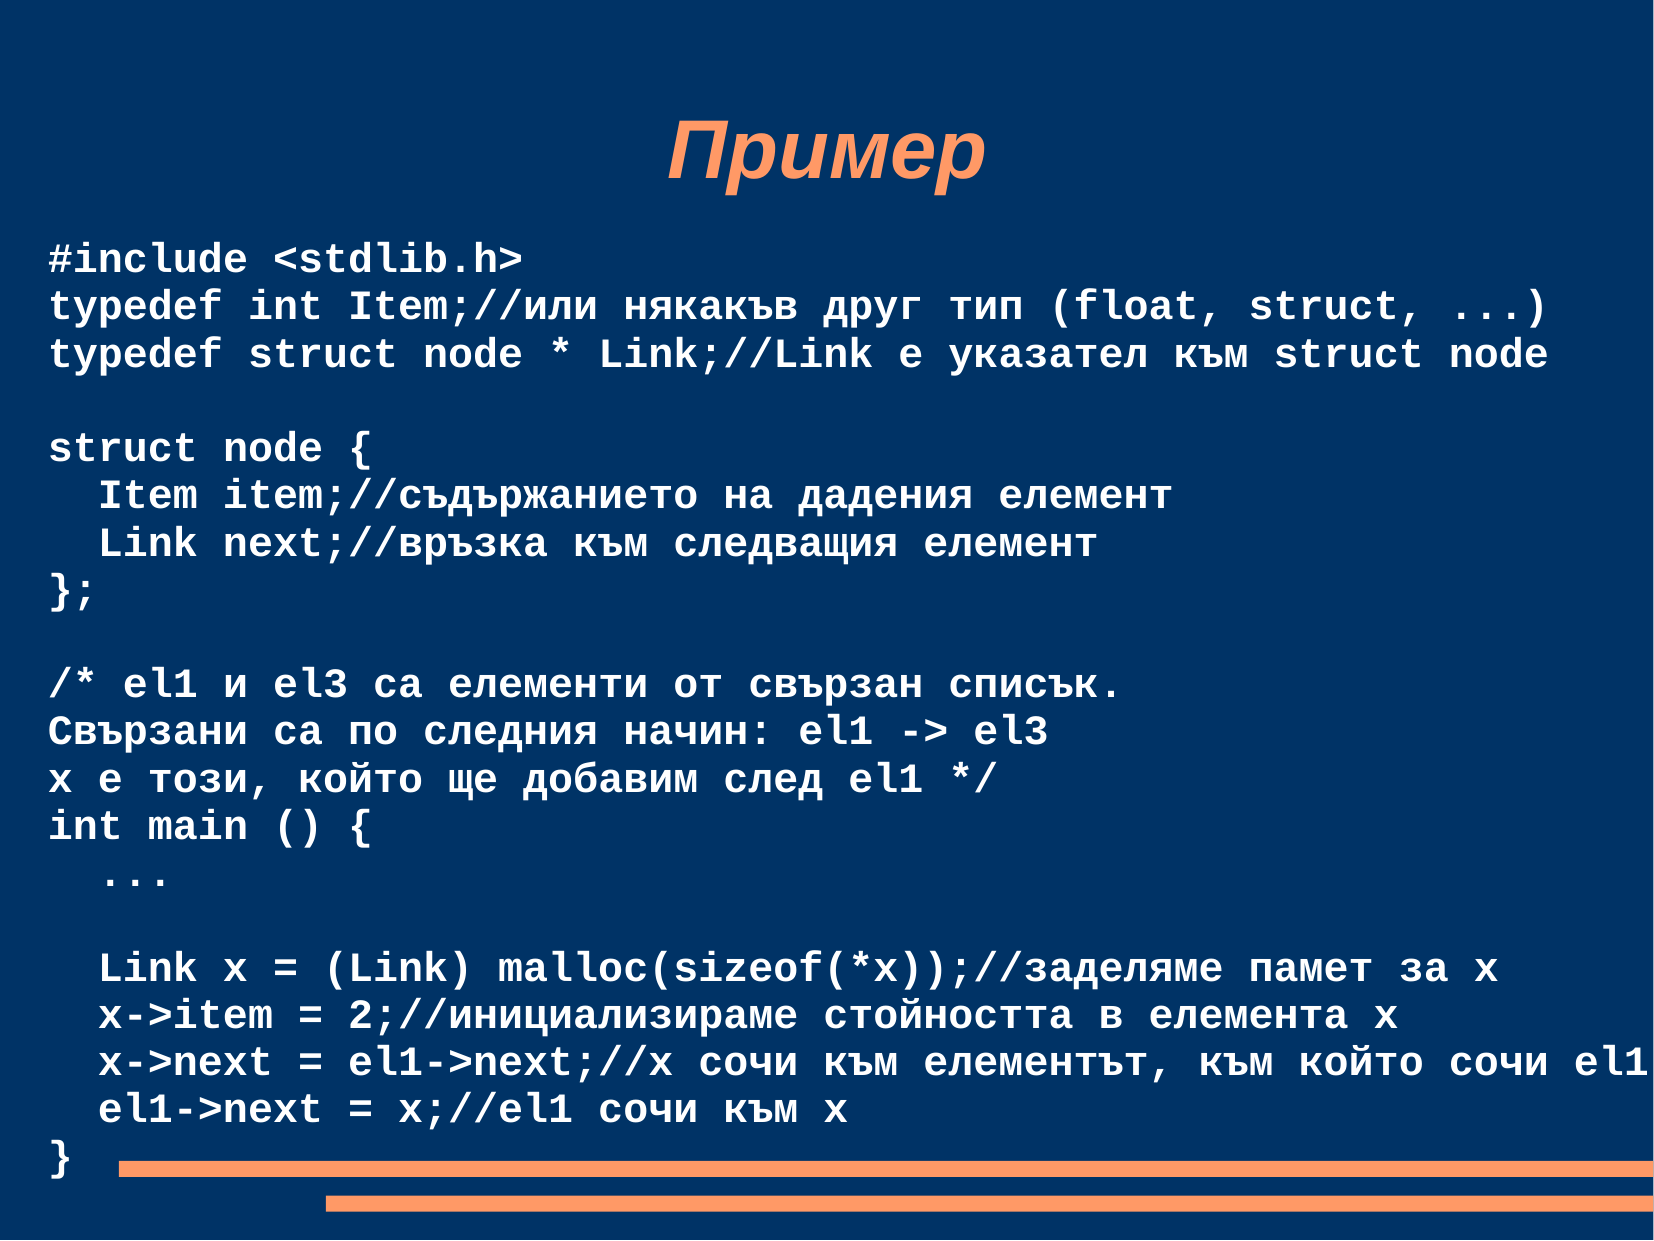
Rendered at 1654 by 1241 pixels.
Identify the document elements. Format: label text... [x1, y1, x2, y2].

text_box #include <stdlib.h> typedef int Item;//или някакъв друг тип (float, struct, ...) typedef struct node * Link;//Link е указател към struct node struct node { Item item;//съдържанието на дадения елемент Link next;//връзка към следващия елемент }; /* el1 и el3 са елементи от свързан списък. Свързани са по следния начин: el1 -> el3 x е този, който ще добавим след el1 */ int main () { ... Link x = (Link) malloc(sizeof(*x));//заделяме памет за x x->item = 2;//инициализираме стойността в елемента x x->next = el1->next;//x сочи към елементът, към който сочи el1 el1->next = x;//el1 сочи към x } [33, 230, 1654, 1201]
title Пример [121, 46, 1534, 230]
